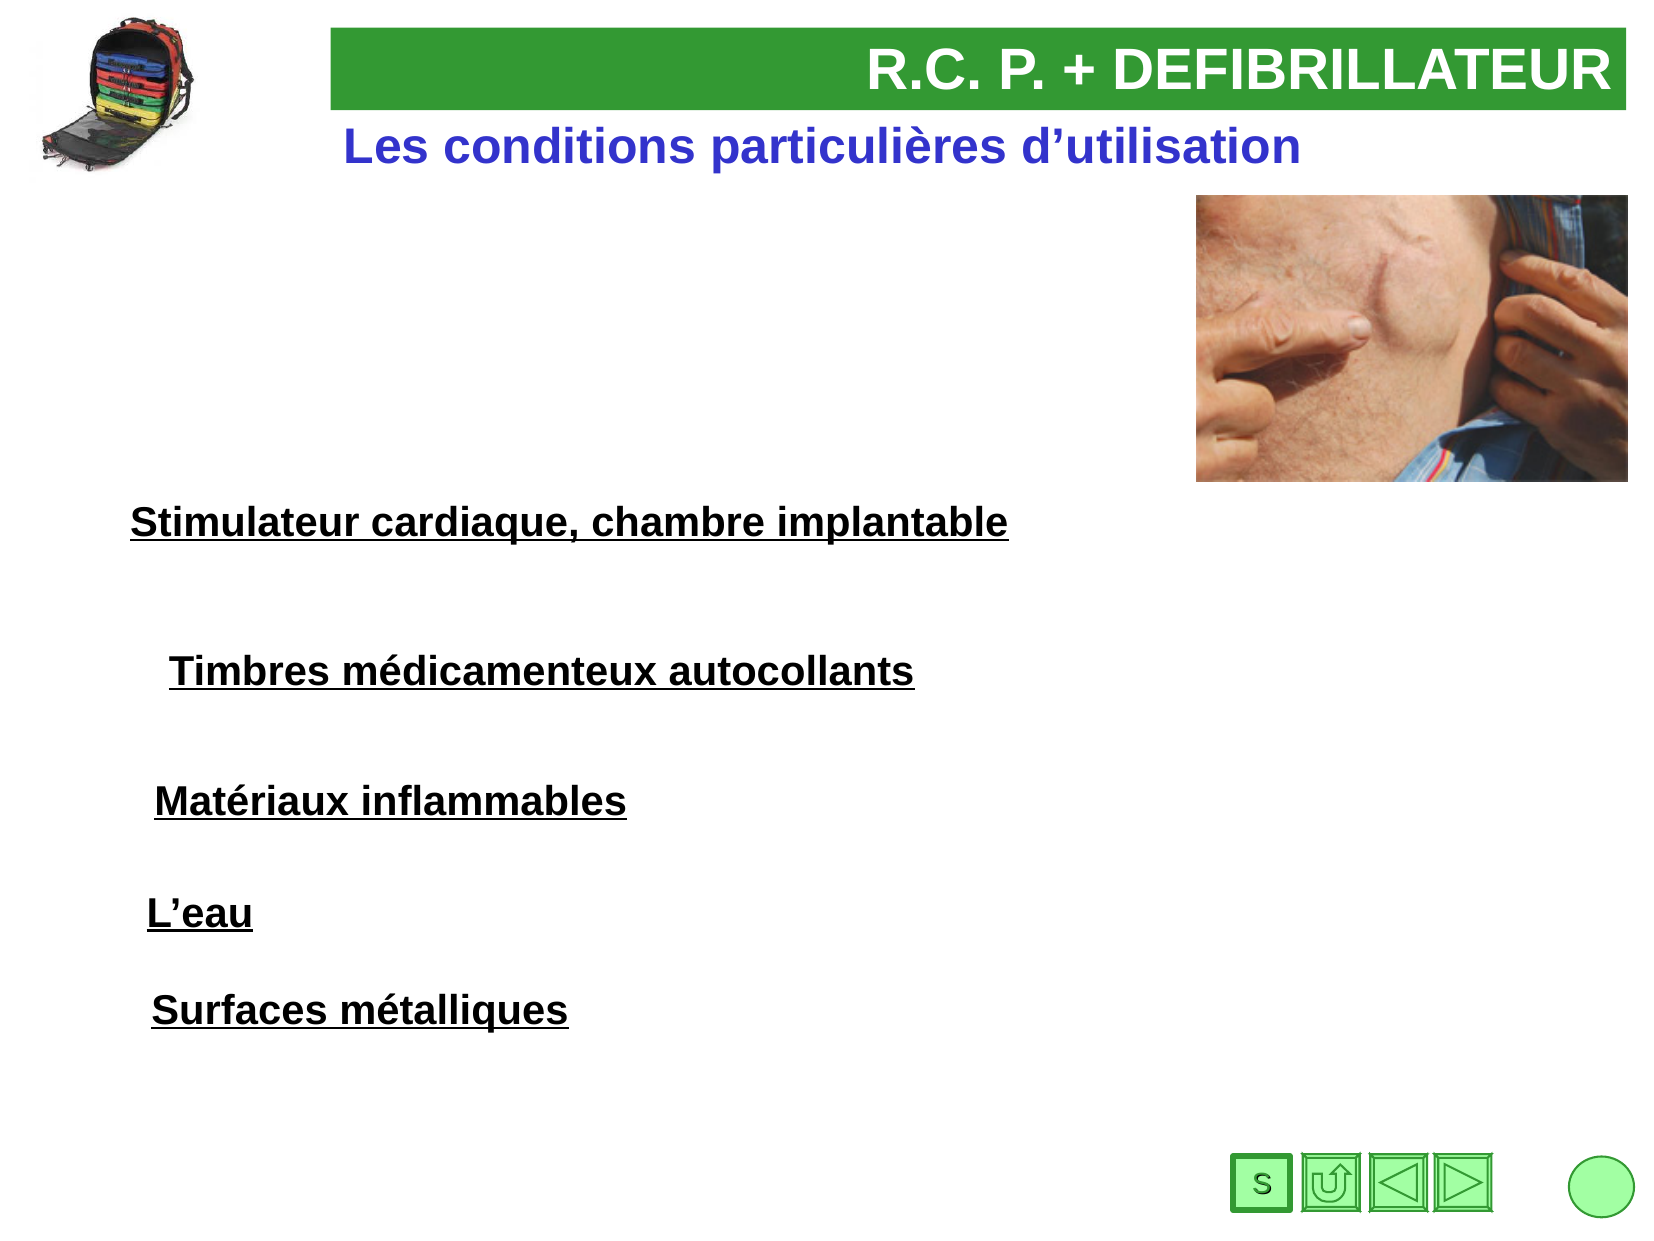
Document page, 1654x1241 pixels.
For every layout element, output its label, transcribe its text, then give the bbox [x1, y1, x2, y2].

text_box [1568, 1156, 1635, 1218]
picture [1196, 195, 1628, 482]
text_box Timbres médicamenteux autocollants [168, 650, 915, 688]
text_box Matériaux inflammables [154, 781, 628, 825]
picture [29, 5, 201, 183]
text_box Stimulateur cardiaque, chambre implantable [130, 502, 1453, 546]
text_box Timbres médicamenteux autocollants [168, 689, 915, 695]
text_box L’eau [146, 892, 254, 936]
text_box Surfaces métalliques [151, 990, 570, 1034]
title Les conditions particulières d’utilisation [328, 110, 1625, 193]
text_box R.C. P. + DEFIBRILLATEUR [330, 32, 1628, 107]
